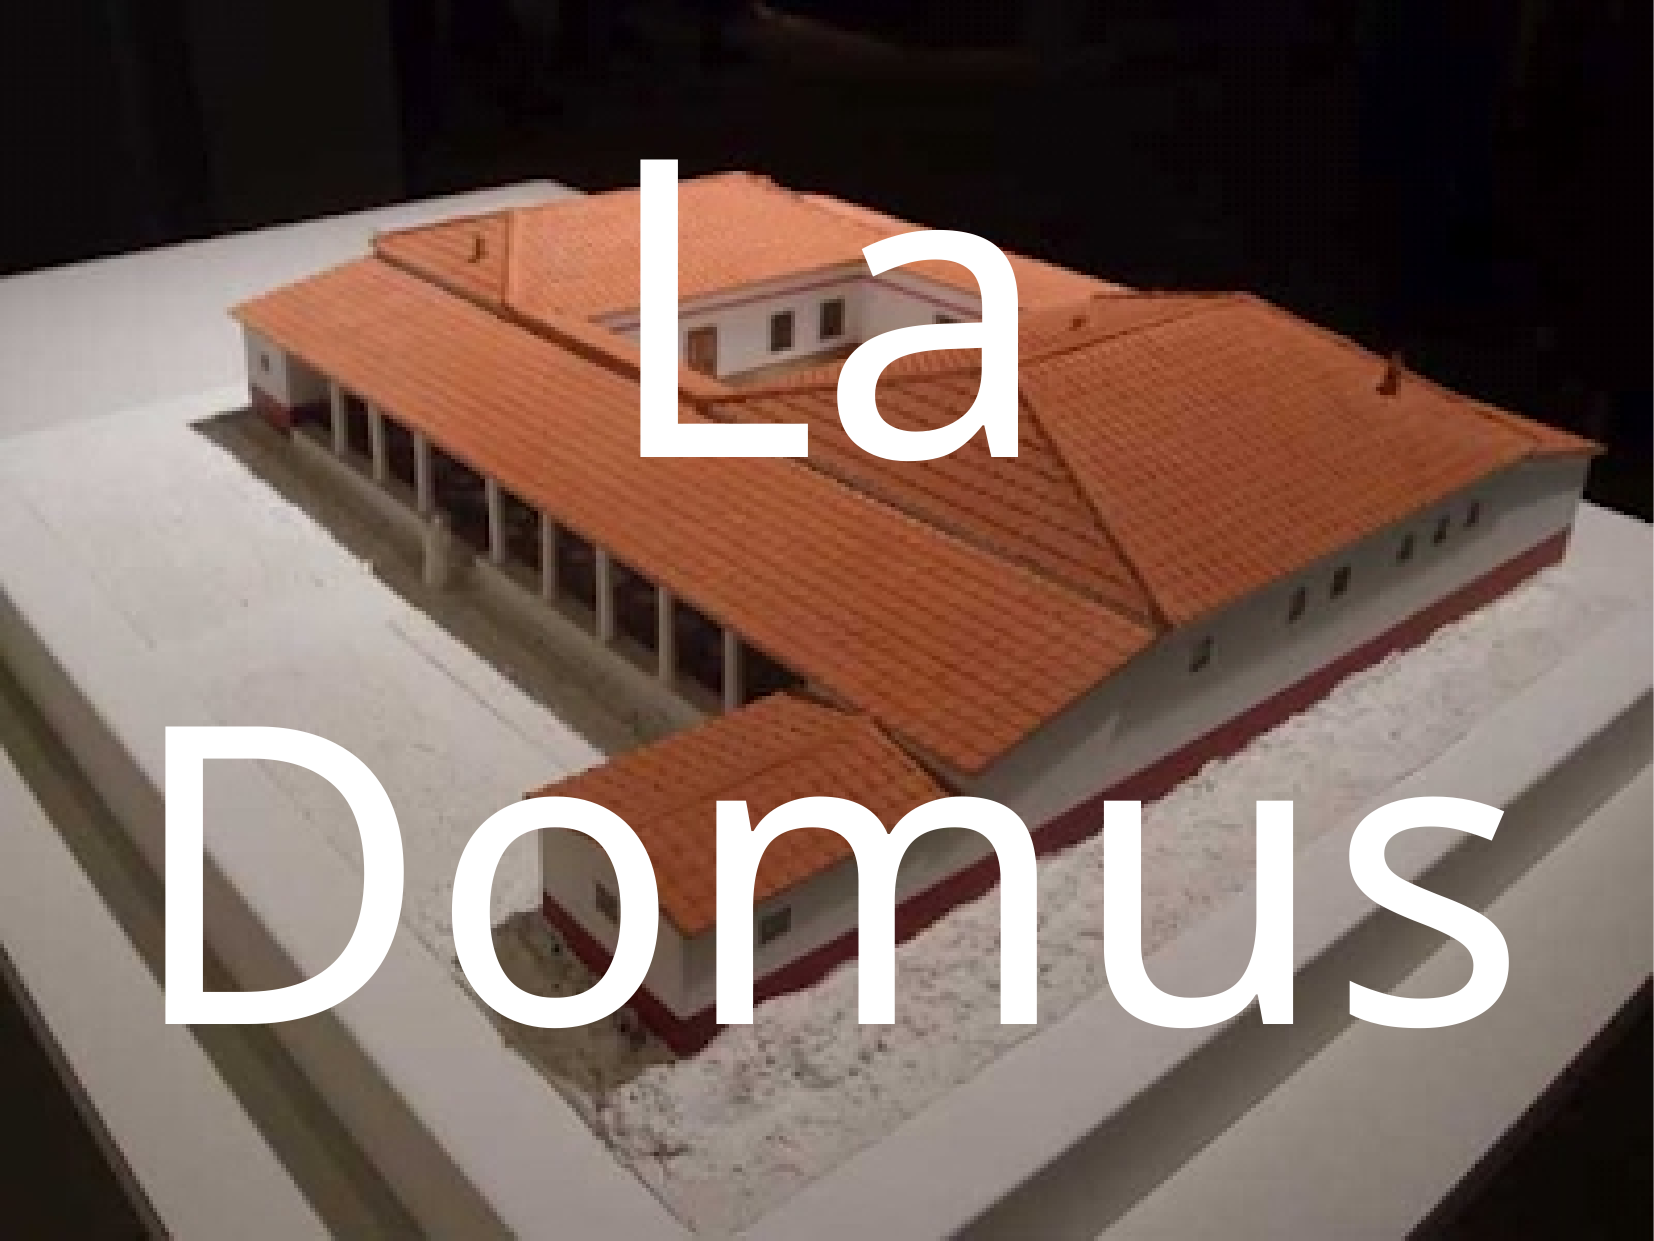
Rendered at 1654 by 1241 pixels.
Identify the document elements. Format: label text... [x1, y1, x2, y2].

picture [0, 0, 1654, 1241]
subtitle La Domus [82, 0, 1571, 1160]
